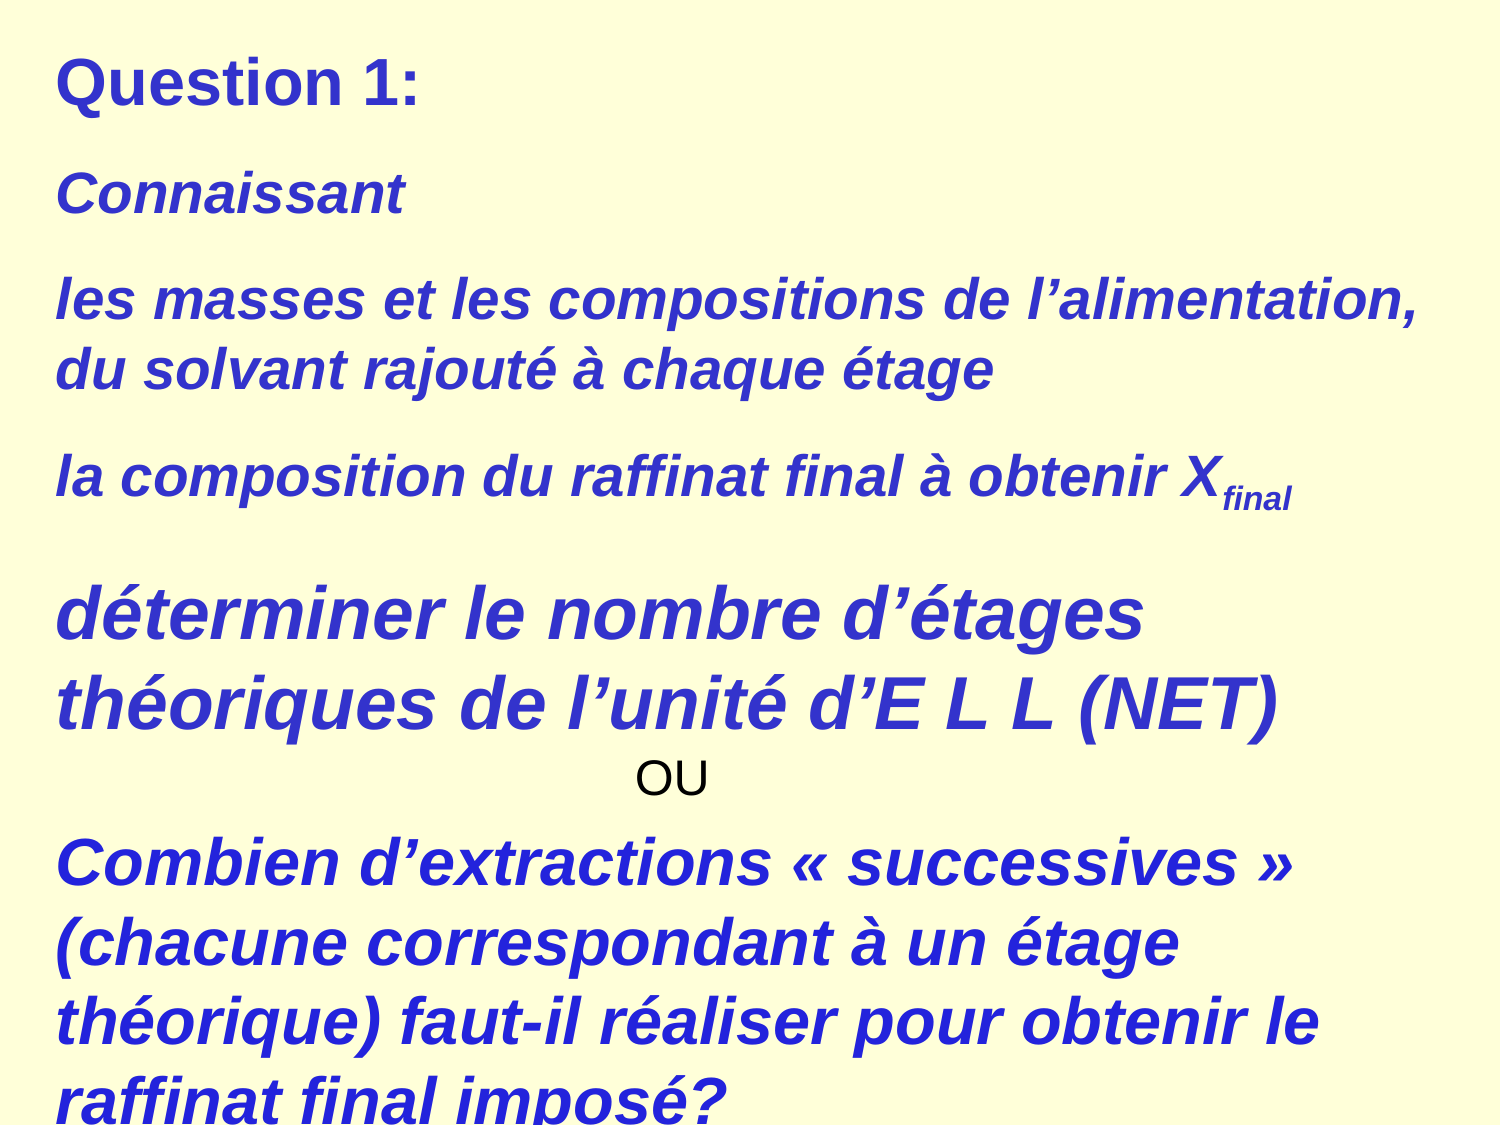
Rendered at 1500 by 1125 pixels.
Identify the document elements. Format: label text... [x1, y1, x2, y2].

text_box OU [620, 738, 886, 827]
text_box Question 1: Connaissant les masses et les compositions de l’alimentation, du solvant rajouté à chaque étage la composition du raffinat final à obtenir Xfinal déterminer le nombre d’étages théoriques de l’unité d’E L L (NET) [41, 30, 1447, 753]
text_box Combien d’extractions « successives » (chacune correspondant à un étage théorique) faut-il réaliser pour obtenir le raffinat final imposé? [41, 810, 1459, 1125]
